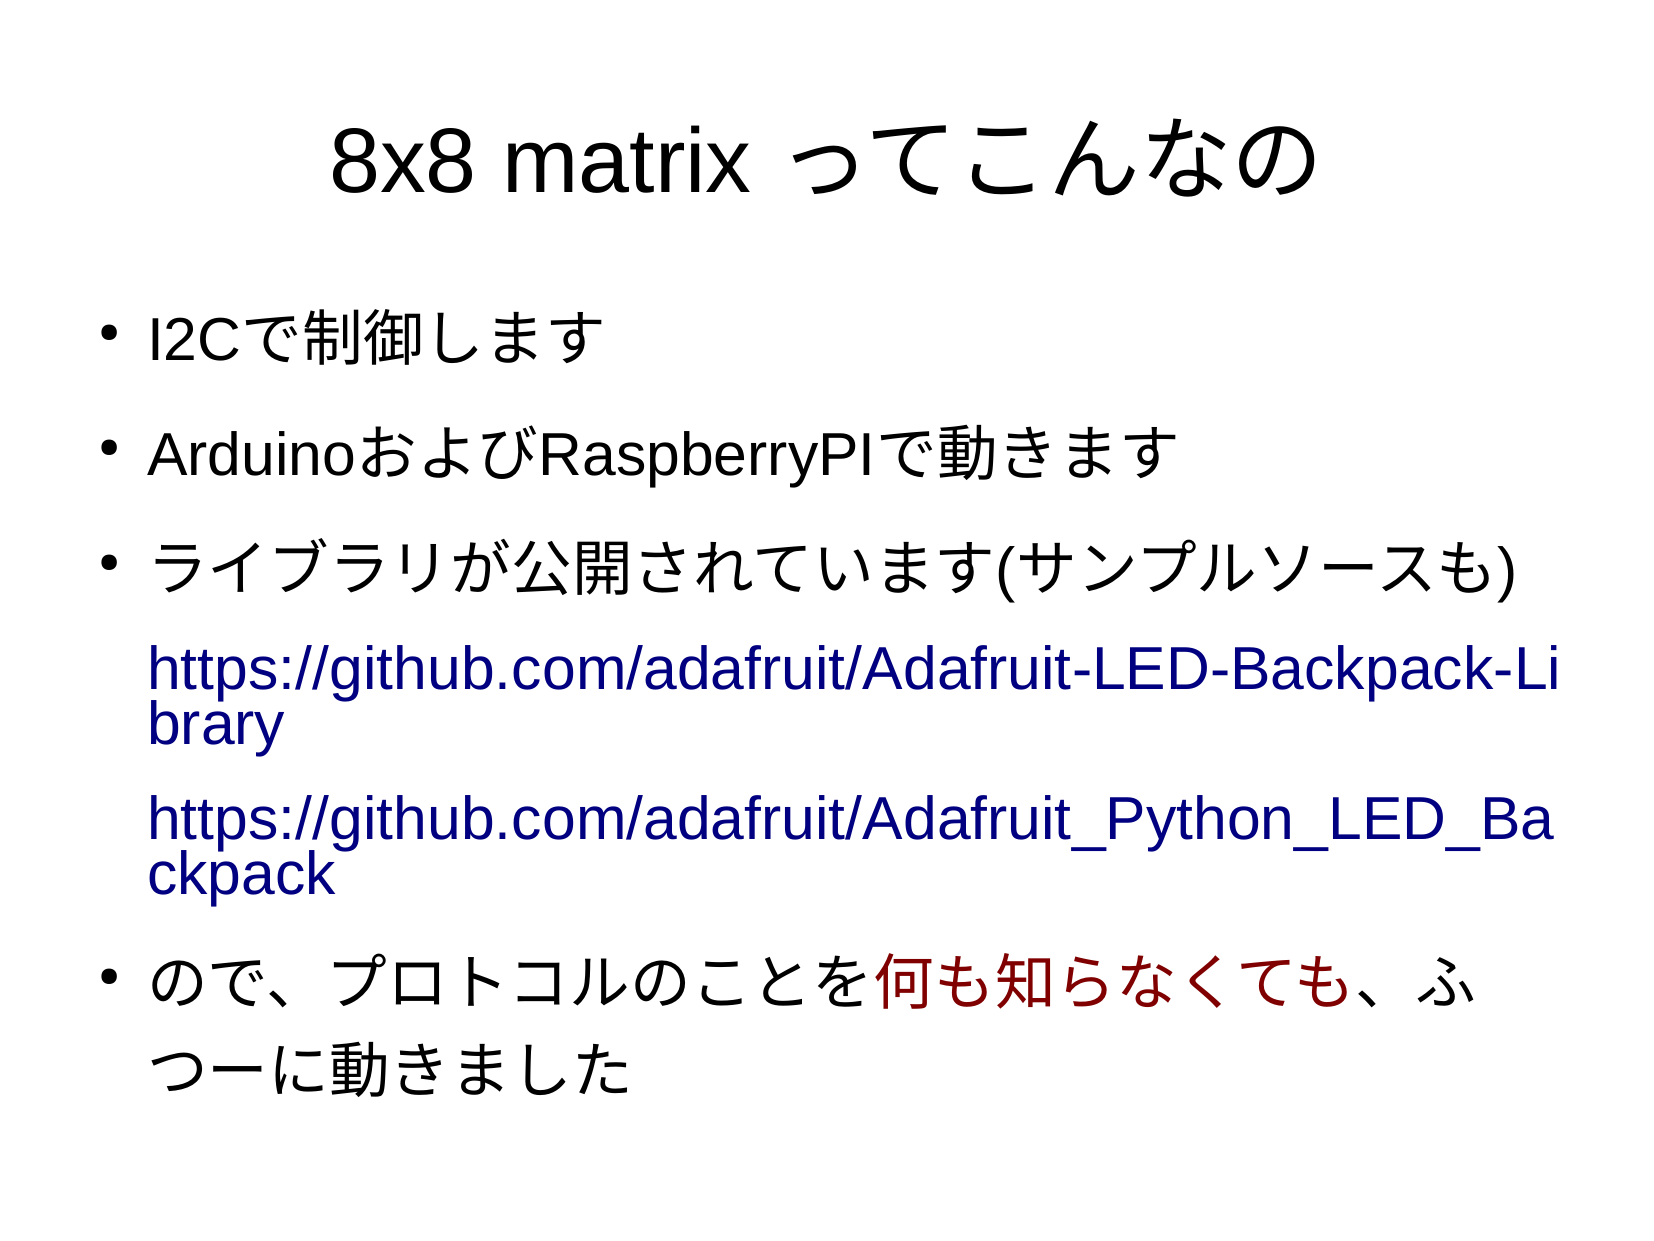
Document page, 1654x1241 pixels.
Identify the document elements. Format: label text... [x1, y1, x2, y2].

list I2Cで制御します ArduinoおよびRaspberryPIで動きます ライブラリが公開されています(サンプルソースも) https://github.com/adafruit/Adafruit-LED-Backpack-Library https://github.com/adafruit/Adafruit_Python_LED_Backpack ので、プロトコルのことを何も知らなくても、ふつーに動きました [82, 290, 1571, 1010]
title 8x8 matrix ってこんなの [82, 49, 1571, 257]
